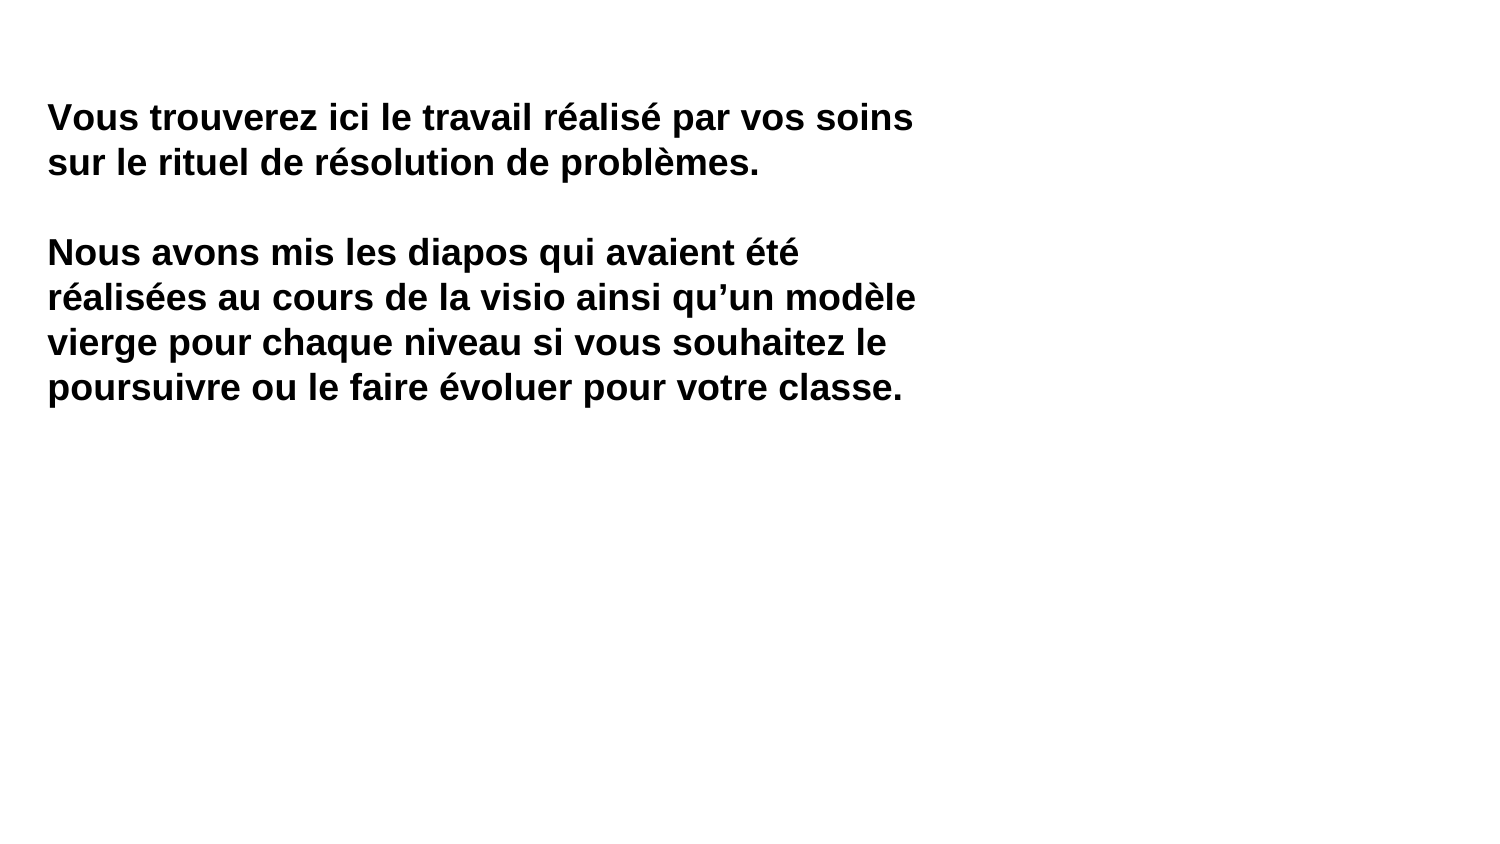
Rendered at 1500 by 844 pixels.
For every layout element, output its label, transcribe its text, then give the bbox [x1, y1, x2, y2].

text_box Vous trouverez ici le travail réalisé par vos soins sur le rituel de résolution de problèmes. Nous avons mis les diapos qui avaient été réalisées au cours de la visio ainsi qu’un modèle vierge pour chaque niveau si vous souhaitez le poursuivre ou le faire évoluer pour votre classe. [32, 78, 949, 427]
